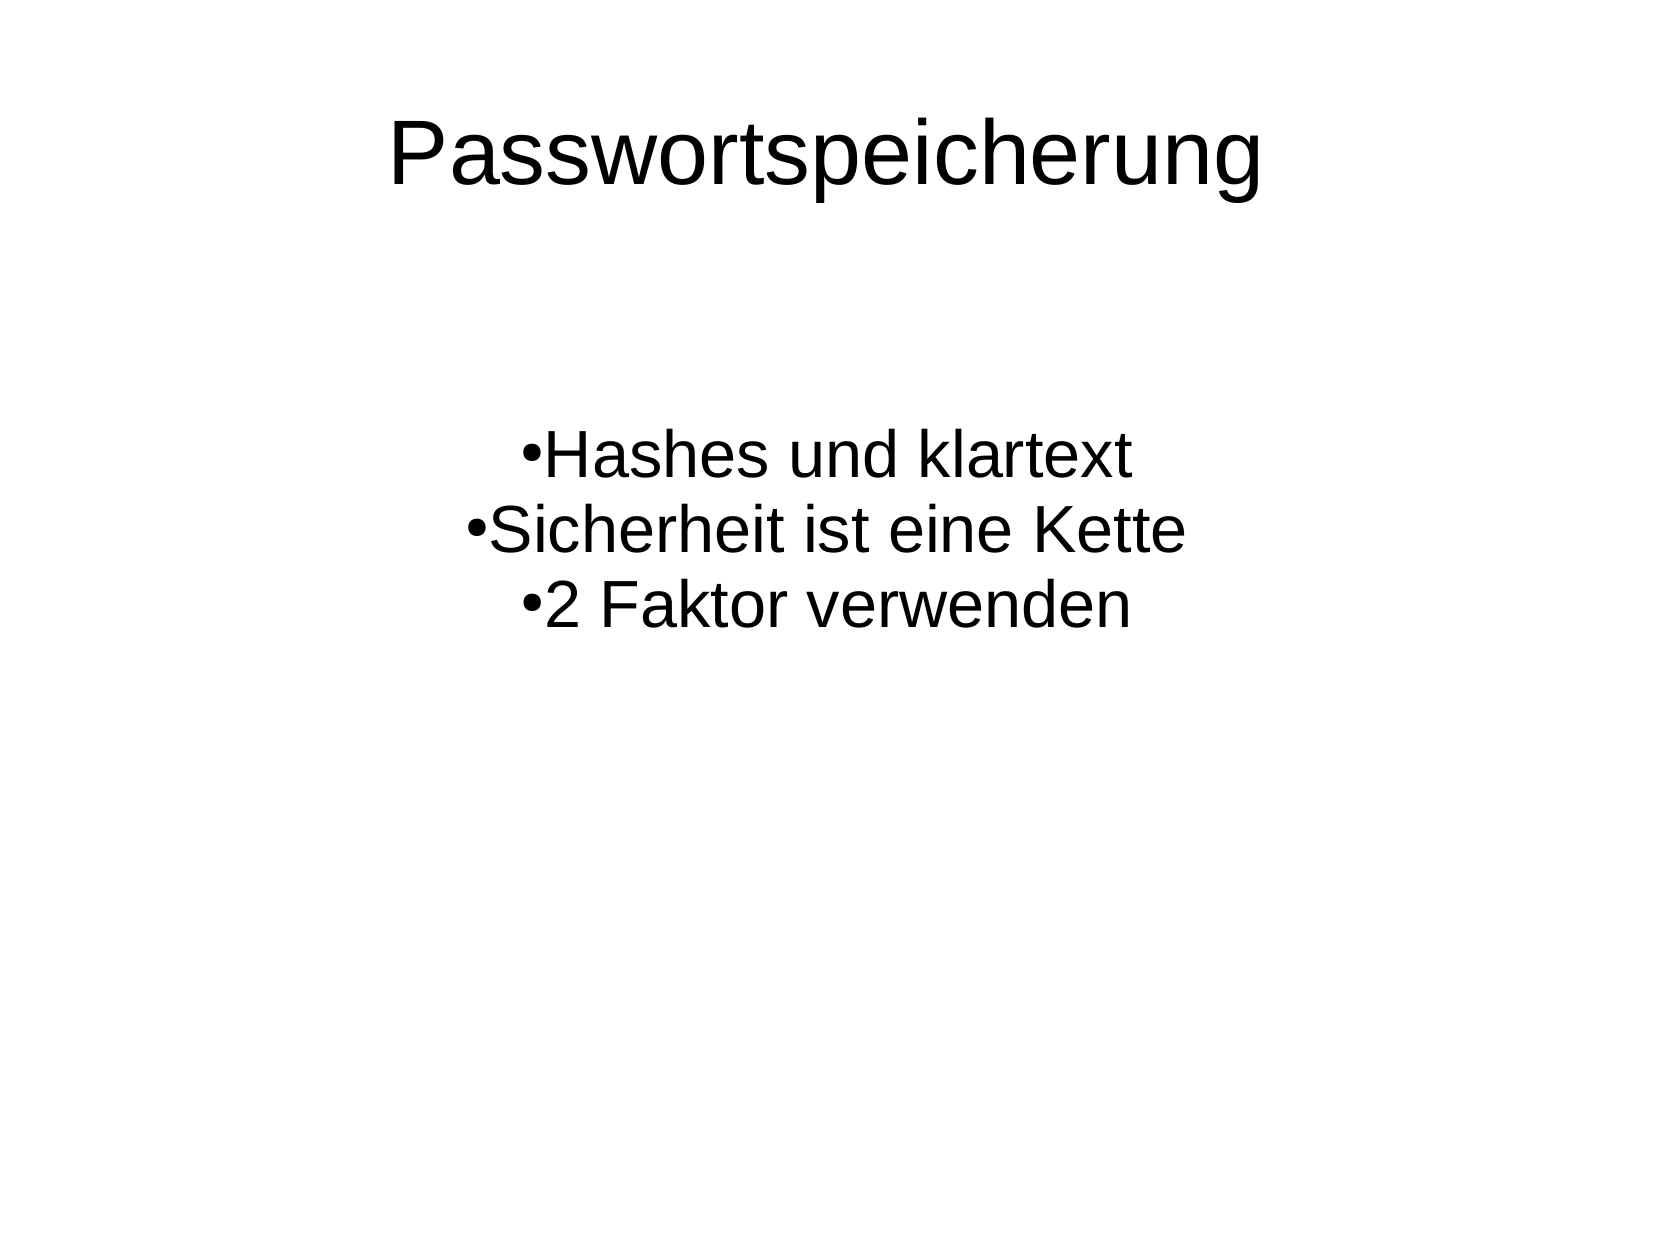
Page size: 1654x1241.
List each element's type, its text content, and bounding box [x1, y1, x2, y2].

title Passwortspeicherung [82, 49, 1571, 257]
subtitle Hashes und klartext Sicherheit ist eine Kette 2 Faktor verwenden [82, 257, 1571, 1010]
